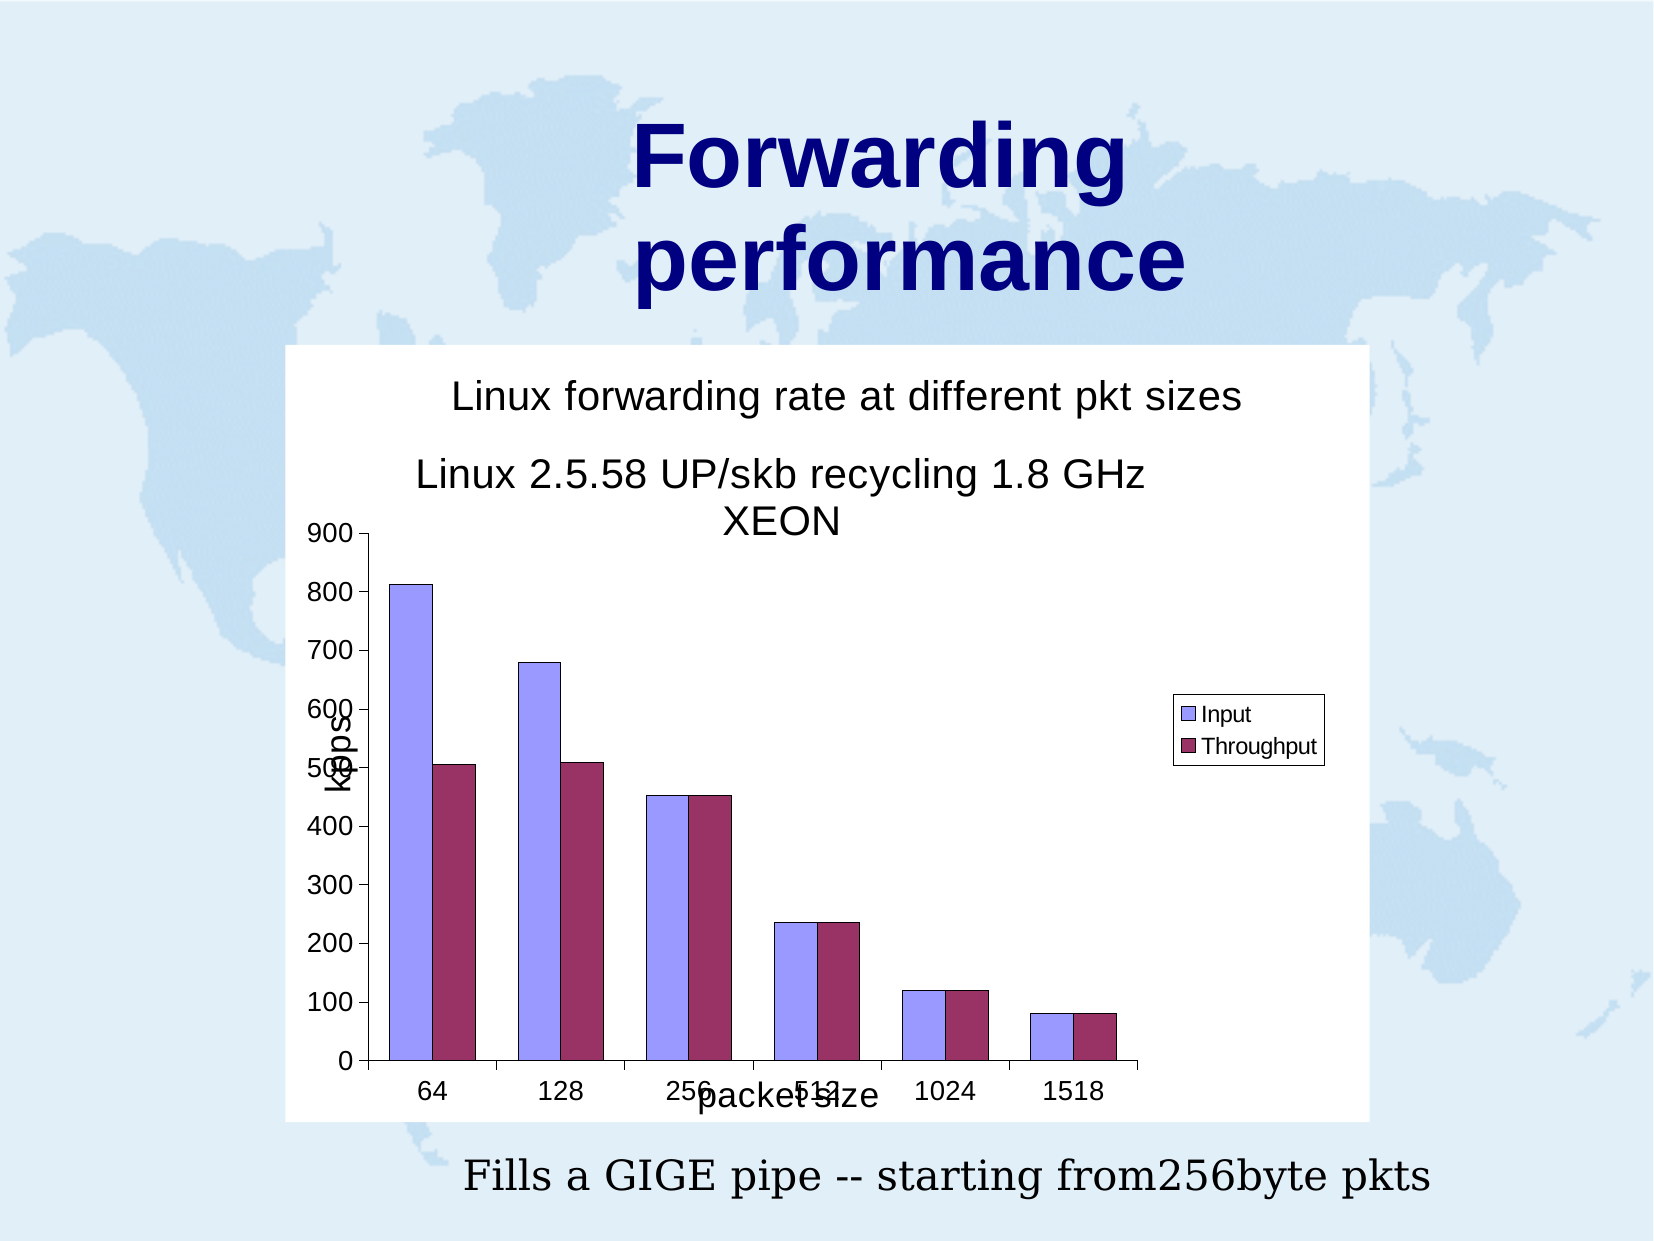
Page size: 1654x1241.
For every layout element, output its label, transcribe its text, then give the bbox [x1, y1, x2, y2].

text_box Fills a GIGE pipe -- starting from256byte pkts [462, 1152, 1433, 1201]
picture [0, 0, 1654, 1241]
chart [285, 344, 1370, 1127]
title Forwarding performance [520, 42, 1242, 344]
